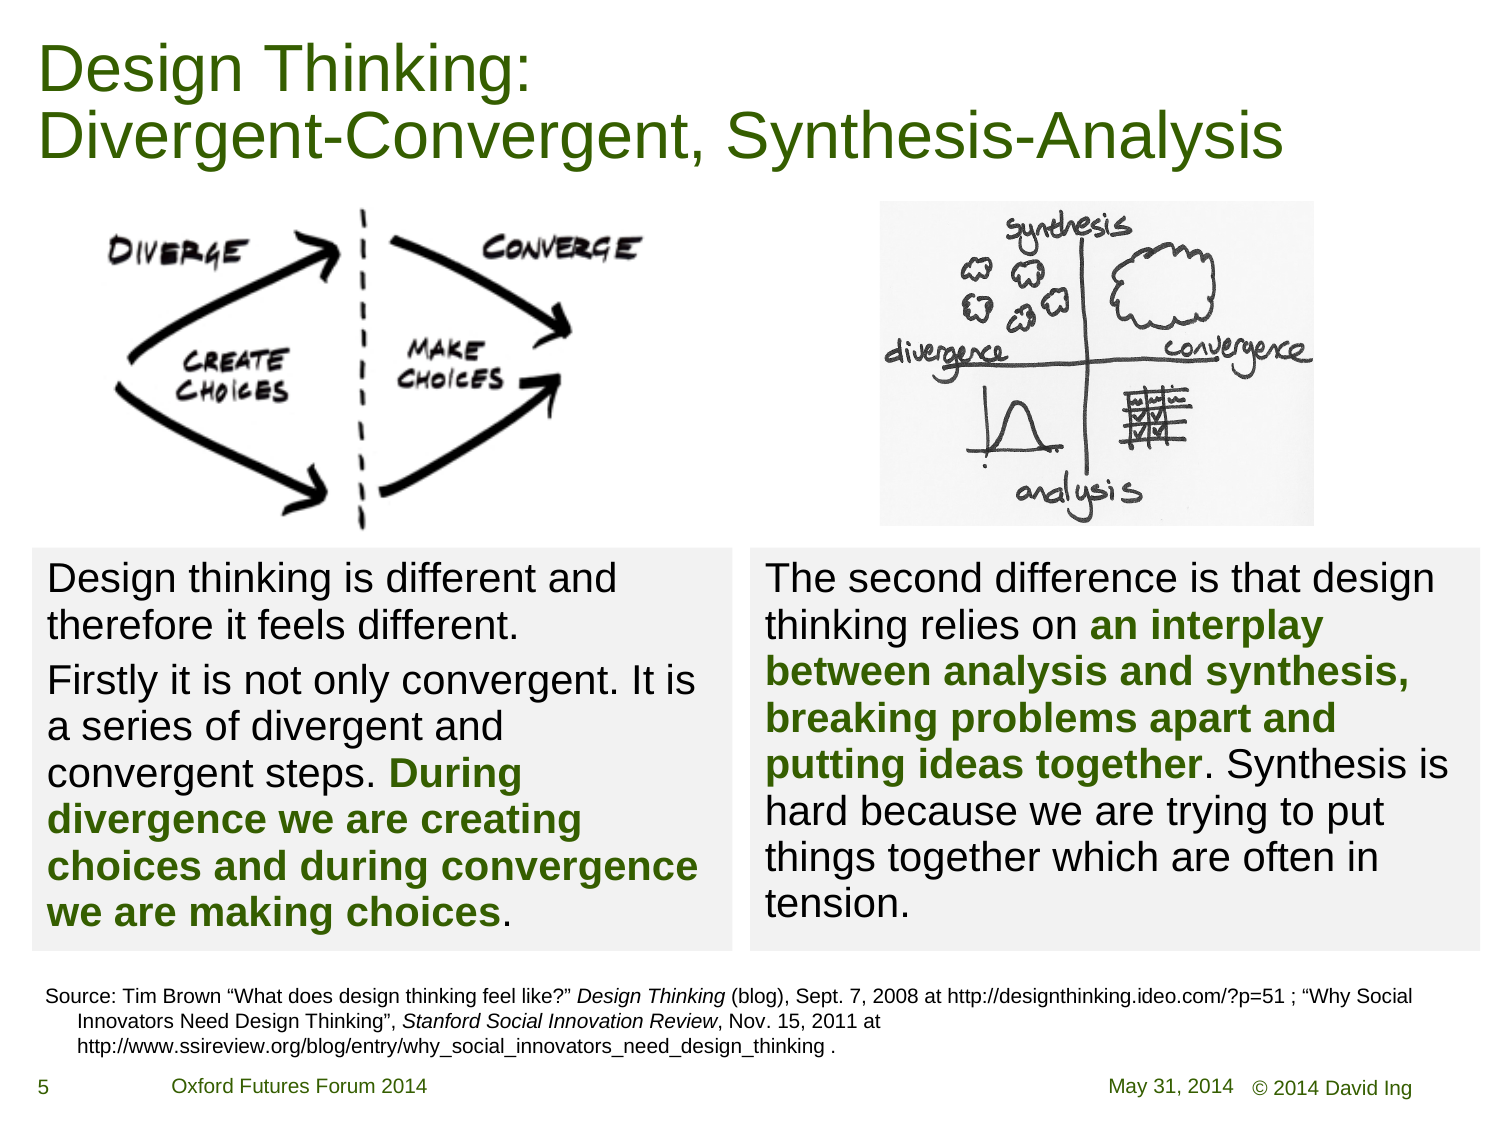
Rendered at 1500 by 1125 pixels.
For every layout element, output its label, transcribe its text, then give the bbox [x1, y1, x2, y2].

text_box Source: Tim Brown “What does design thinking feel like?” Design Thinking (blog), Sept. 7, 2008 at http://designthinking.ideo.com/?p=51 ; “Why Social Innovators Need Design Thinking”, Stanford Social Innovation Review, Nov. 15, 2011 at http://www.ssireview.org/blog/entry/why_social_innovators_need_design_thinking . - [30, 975, 1463, 1082]
text_box Design thinking is different and therefore it feels different. Firstly it is not only convergent. It is a series of divergent and convergent steps. During divergence we are creating choices and during convergence we are making choices. [32, 547, 733, 951]
picture [92, 201, 660, 539]
text_box The second difference is that design thinking relies on an interplay between analysis and synthesis, breaking problems apart and putting ideas together. Synthesis is hard because we are trying to put things together which are often in tension. [750, 547, 1481, 951]
title Design Thinking: Divergent-Convergent, Synthesis-Analysis [37, 37, 1463, 180]
picture [879, 201, 1314, 526]
